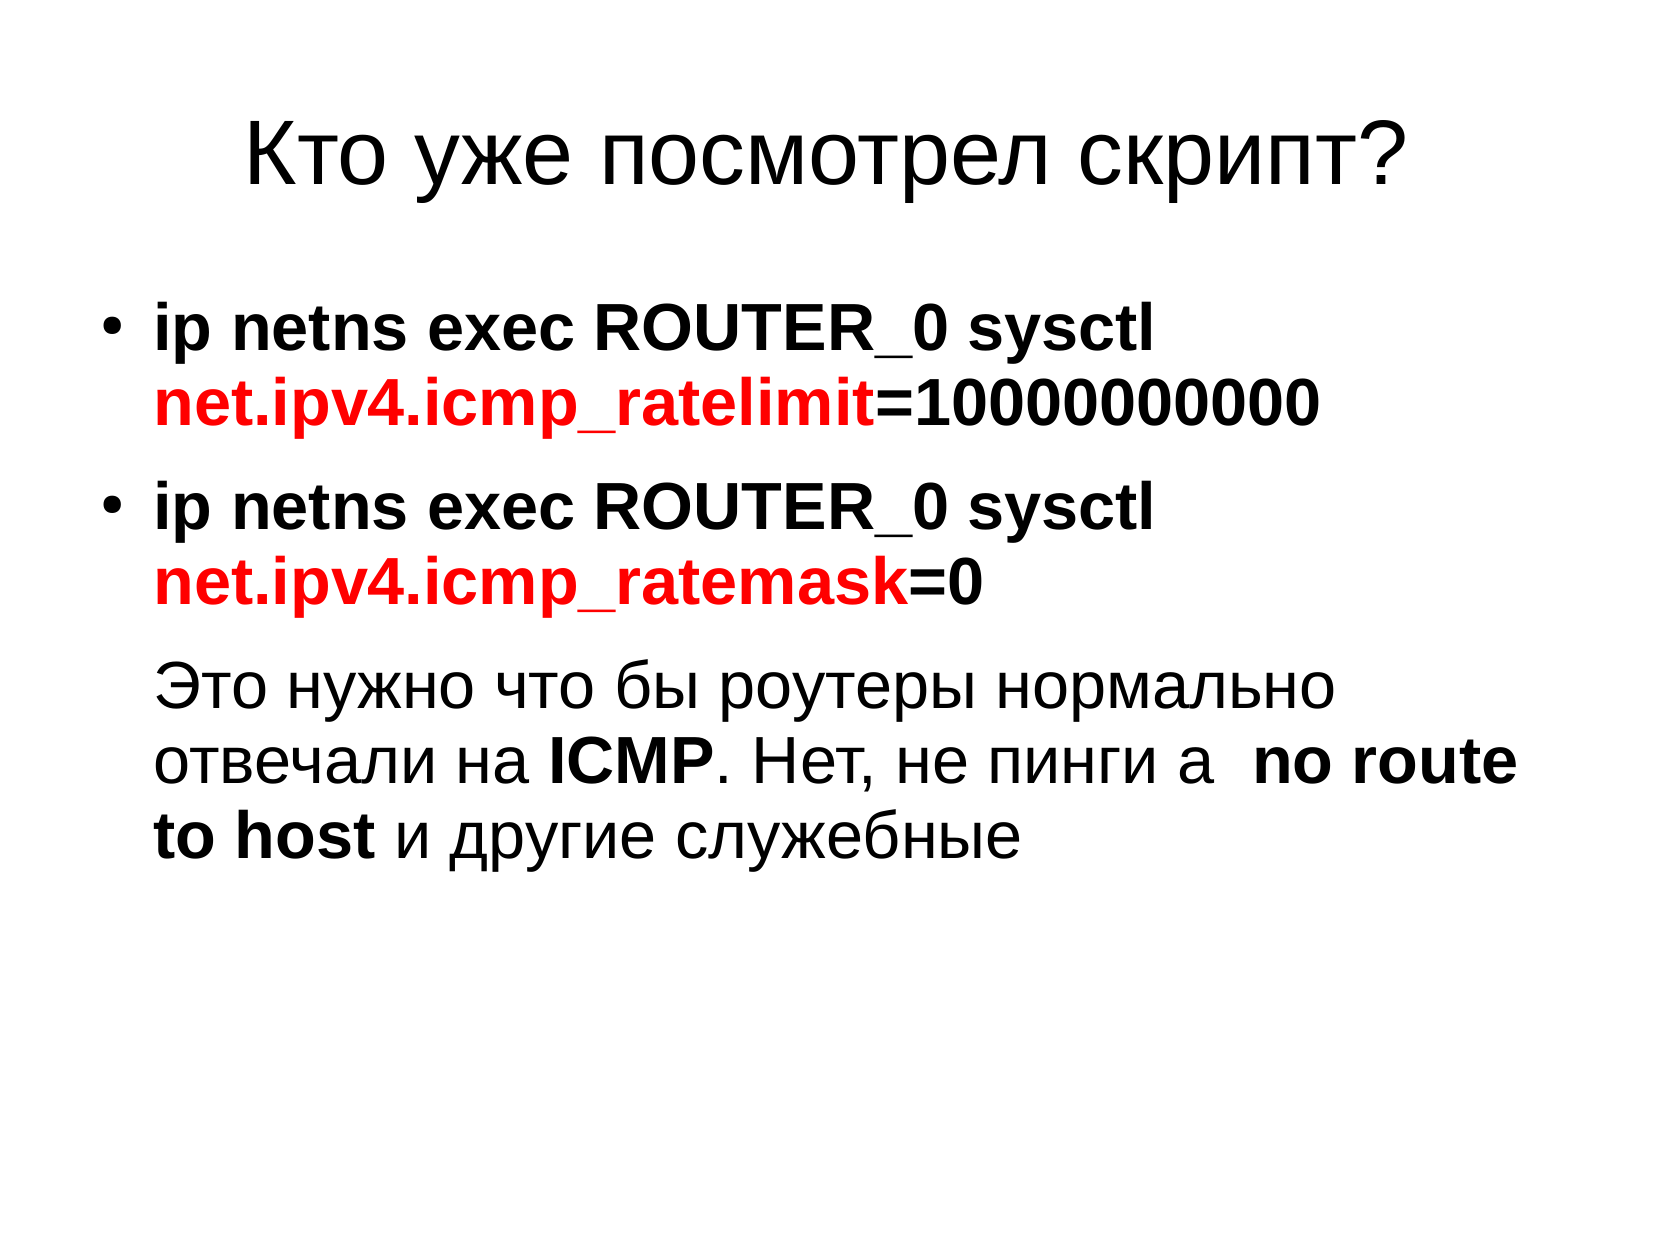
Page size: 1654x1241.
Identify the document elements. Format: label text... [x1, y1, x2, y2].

list ip netns exec ROUTER_0 sysctl net.ipv4.icmp_ratelimit=10000000000 ip netns exec ROUTER_0 sysctl net.ipv4.icmp_ratemask=0 Это нужно что бы роутеры нормально отвечали на ICMP. Нет, не пинги а no route to host и другие служебные [82, 290, 1538, 1010]
title Кто уже посмотрел скрипт? [82, 49, 1571, 257]
